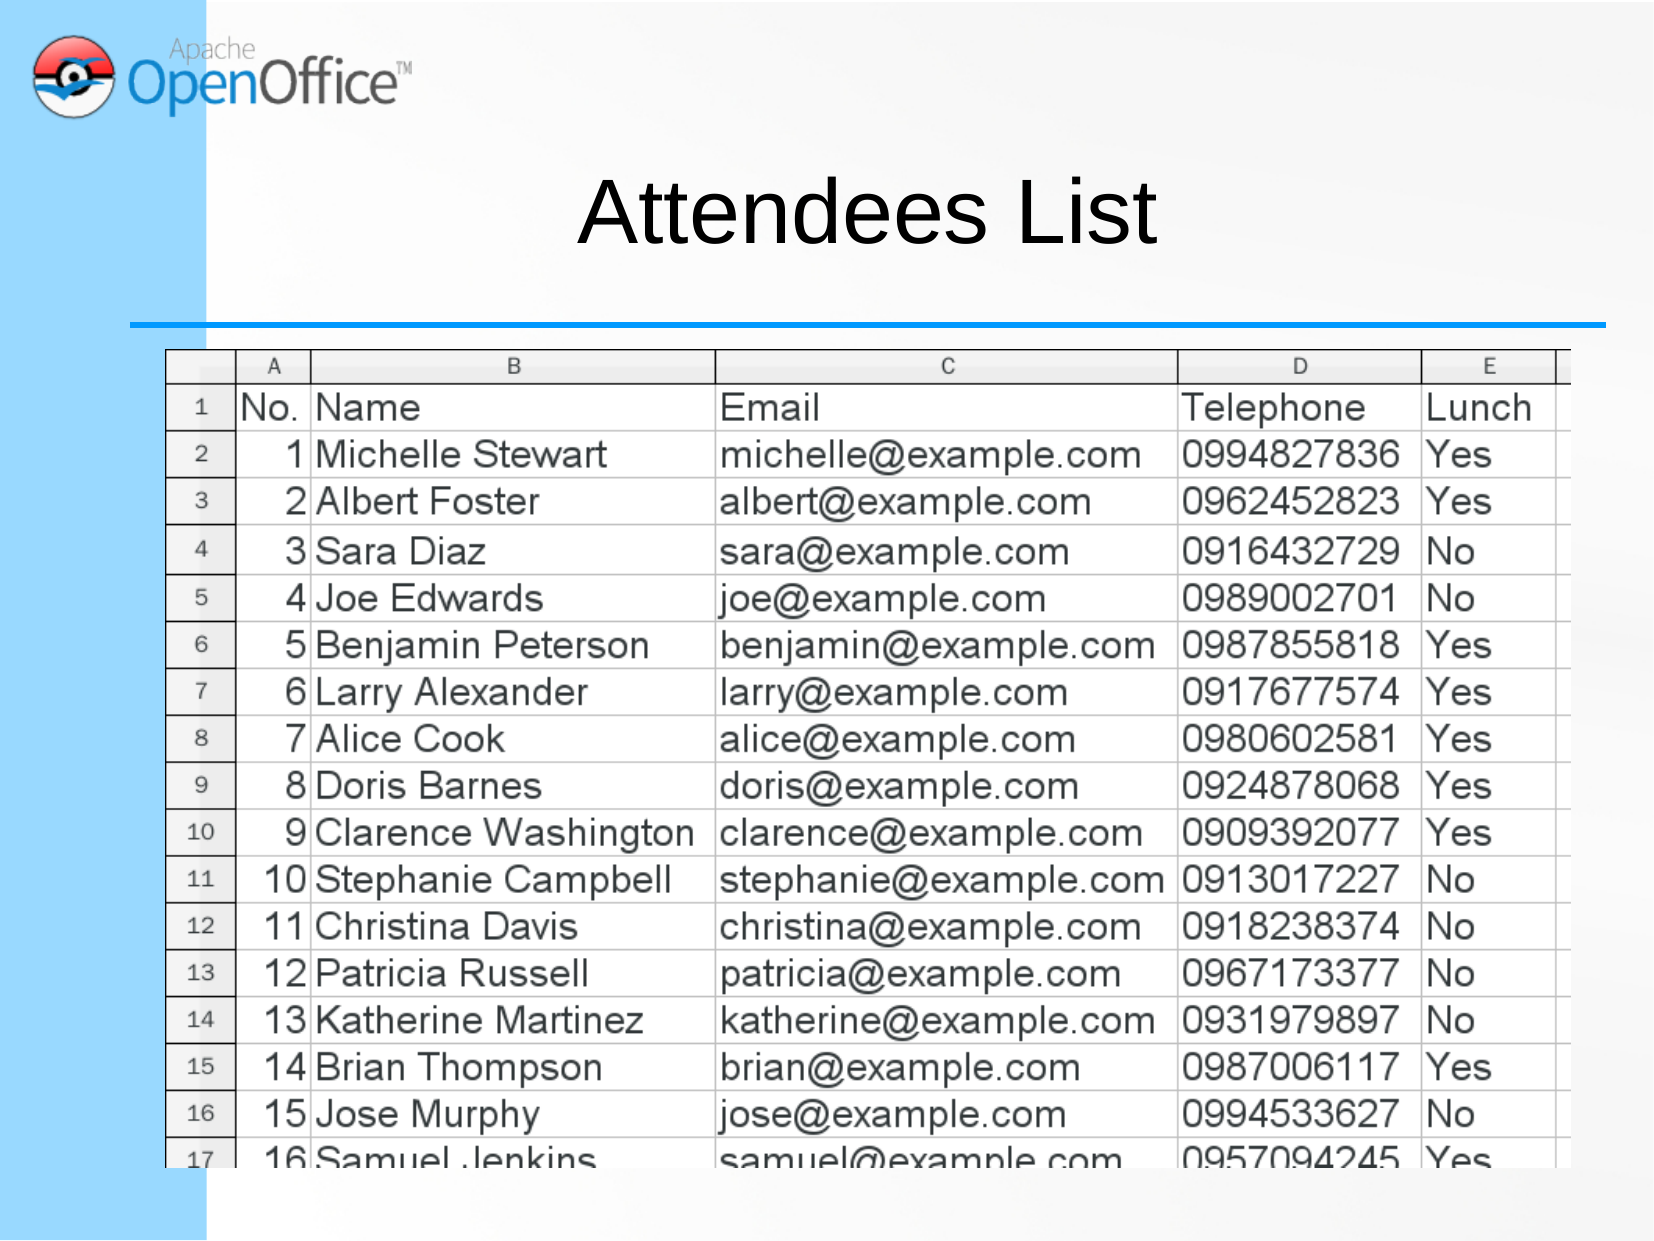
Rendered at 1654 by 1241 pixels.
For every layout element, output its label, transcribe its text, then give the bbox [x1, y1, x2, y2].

picture [31, 2, 1654, 1241]
title Attendees List [165, 108, 1571, 316]
